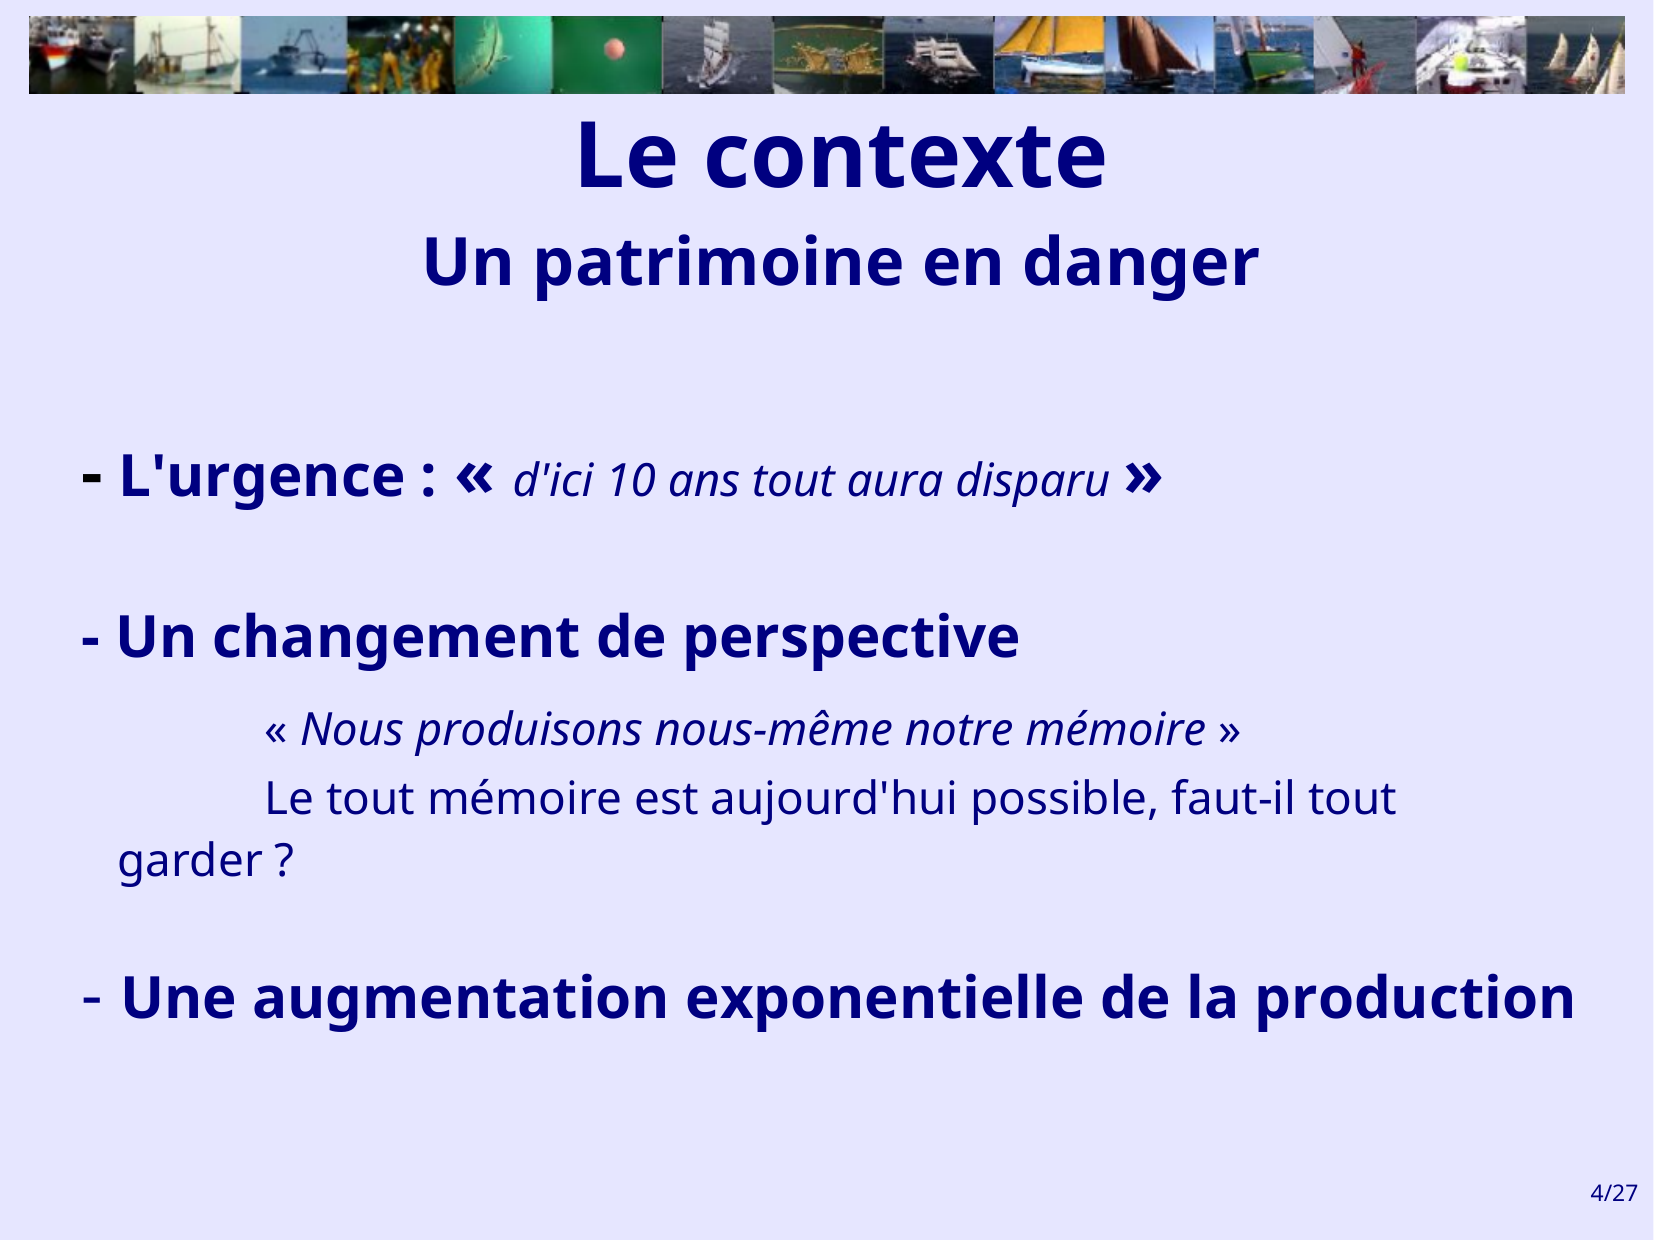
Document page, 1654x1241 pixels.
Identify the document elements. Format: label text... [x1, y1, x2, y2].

title Le contexte Un patrimoine en danger [97, 94, 1586, 301]
picture [29, 16, 1625, 94]
subtitle - L'urgence : « d'ici 10 ans tout aura disparu » - Un changement de perspective « Nous produisons nous-même notre mémoire » Le tout mémoire est aujourd'hui possible, faut-il tout garder ? - Une augmentation exponentielle de la production [46, 322, 1586, 1142]
